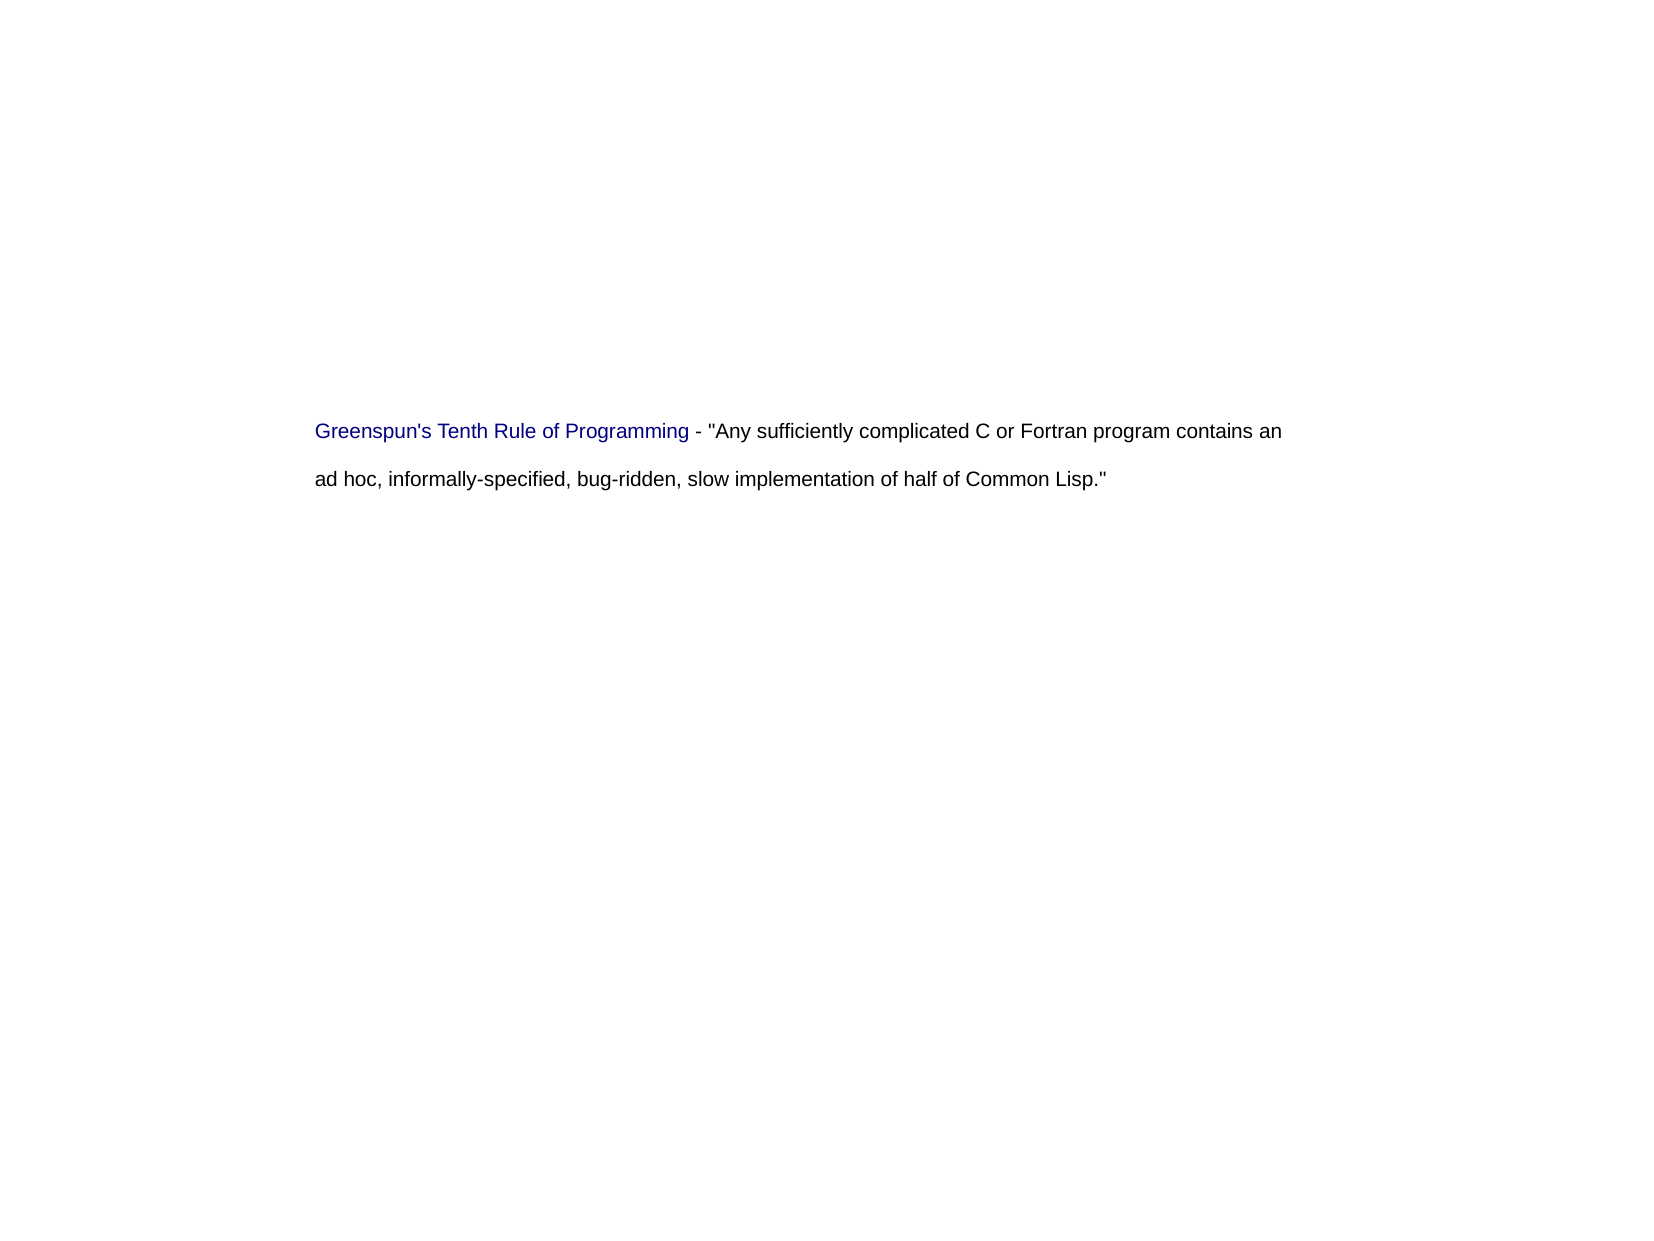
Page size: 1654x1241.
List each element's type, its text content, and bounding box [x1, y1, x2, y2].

text_box Greenspun's Tenth Rule of Programming - "Any sufficiently complicated C or Fortran program contains an ad hoc, informally-specified, bug-ridden, slow implementation of half of Common Lisp." [300, 412, 1350, 499]
